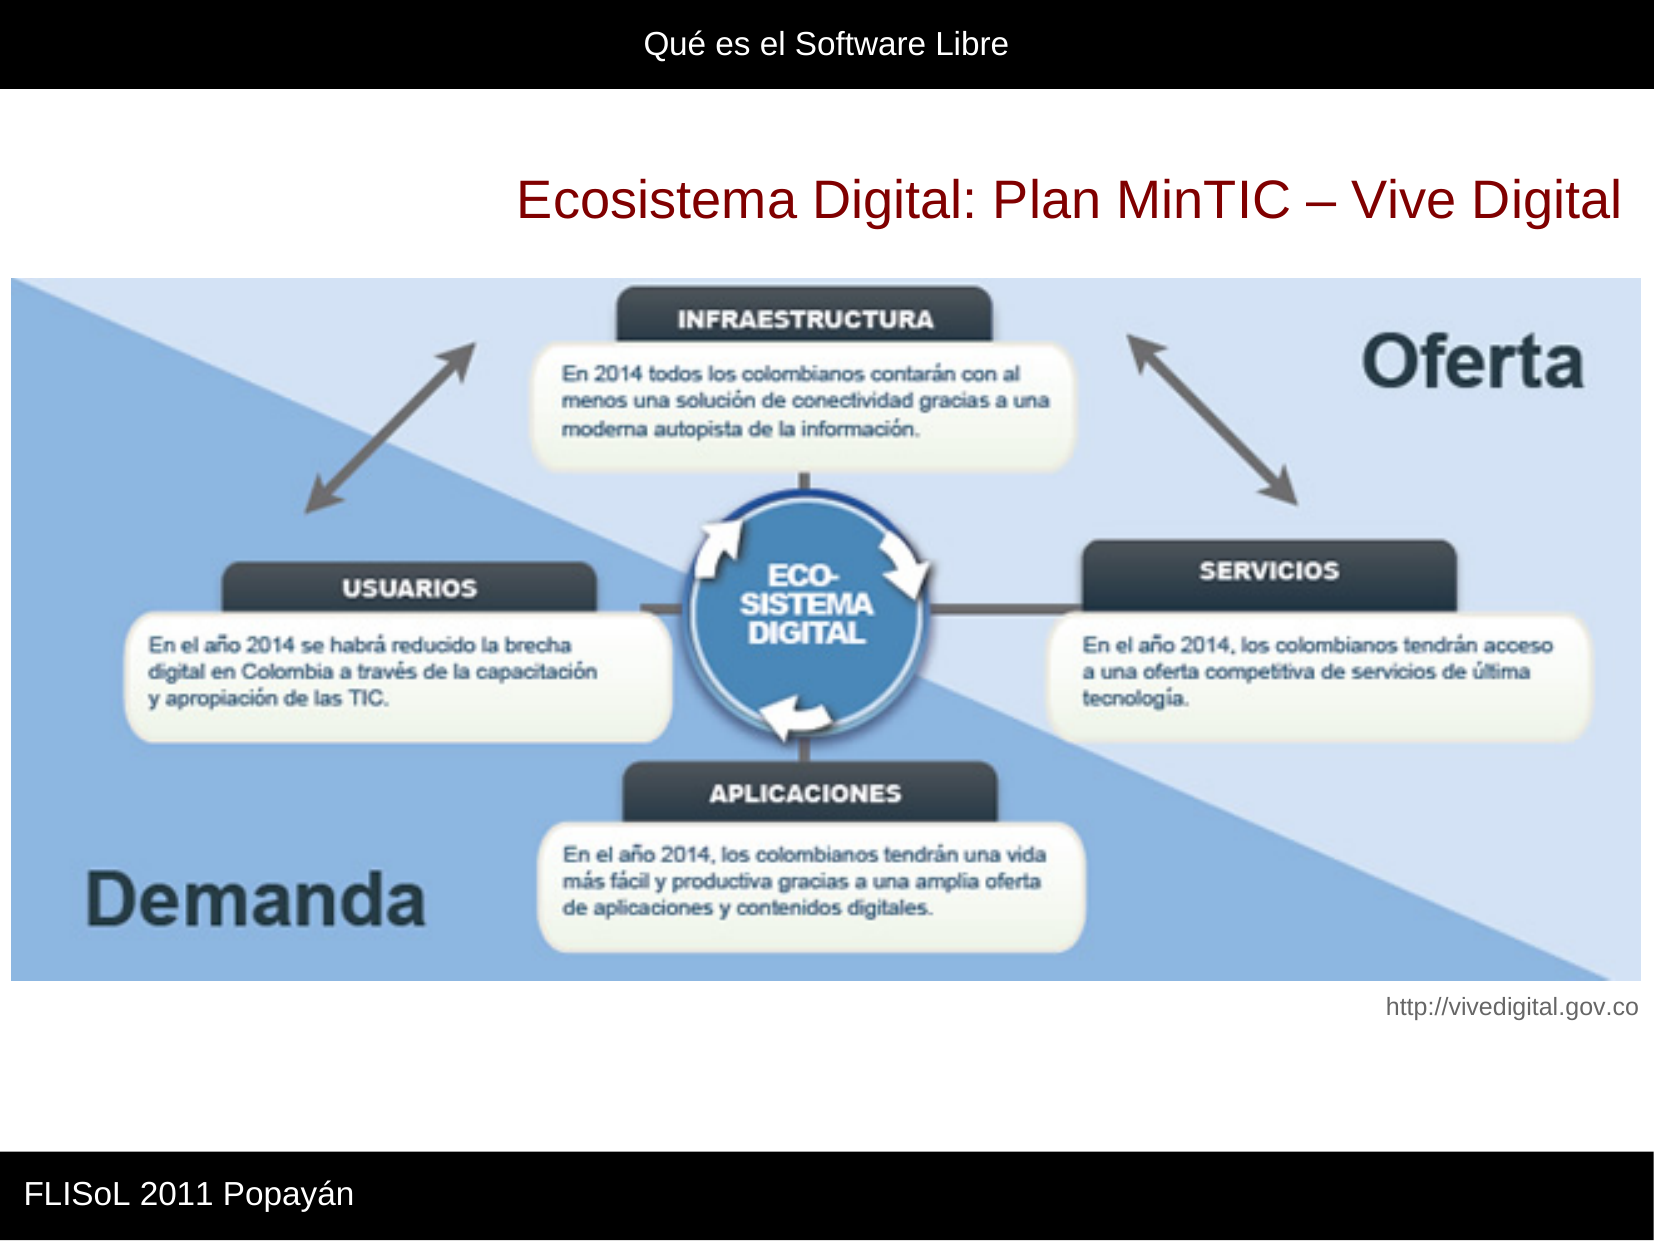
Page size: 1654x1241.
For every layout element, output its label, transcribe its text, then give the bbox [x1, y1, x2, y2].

title Ecosistema Digital: Plan MinTIC – Vive Digital [147, 147, 1625, 252]
text_box http://vivedigital.gov.co [1385, 993, 1640, 1022]
picture [11, 278, 1641, 981]
